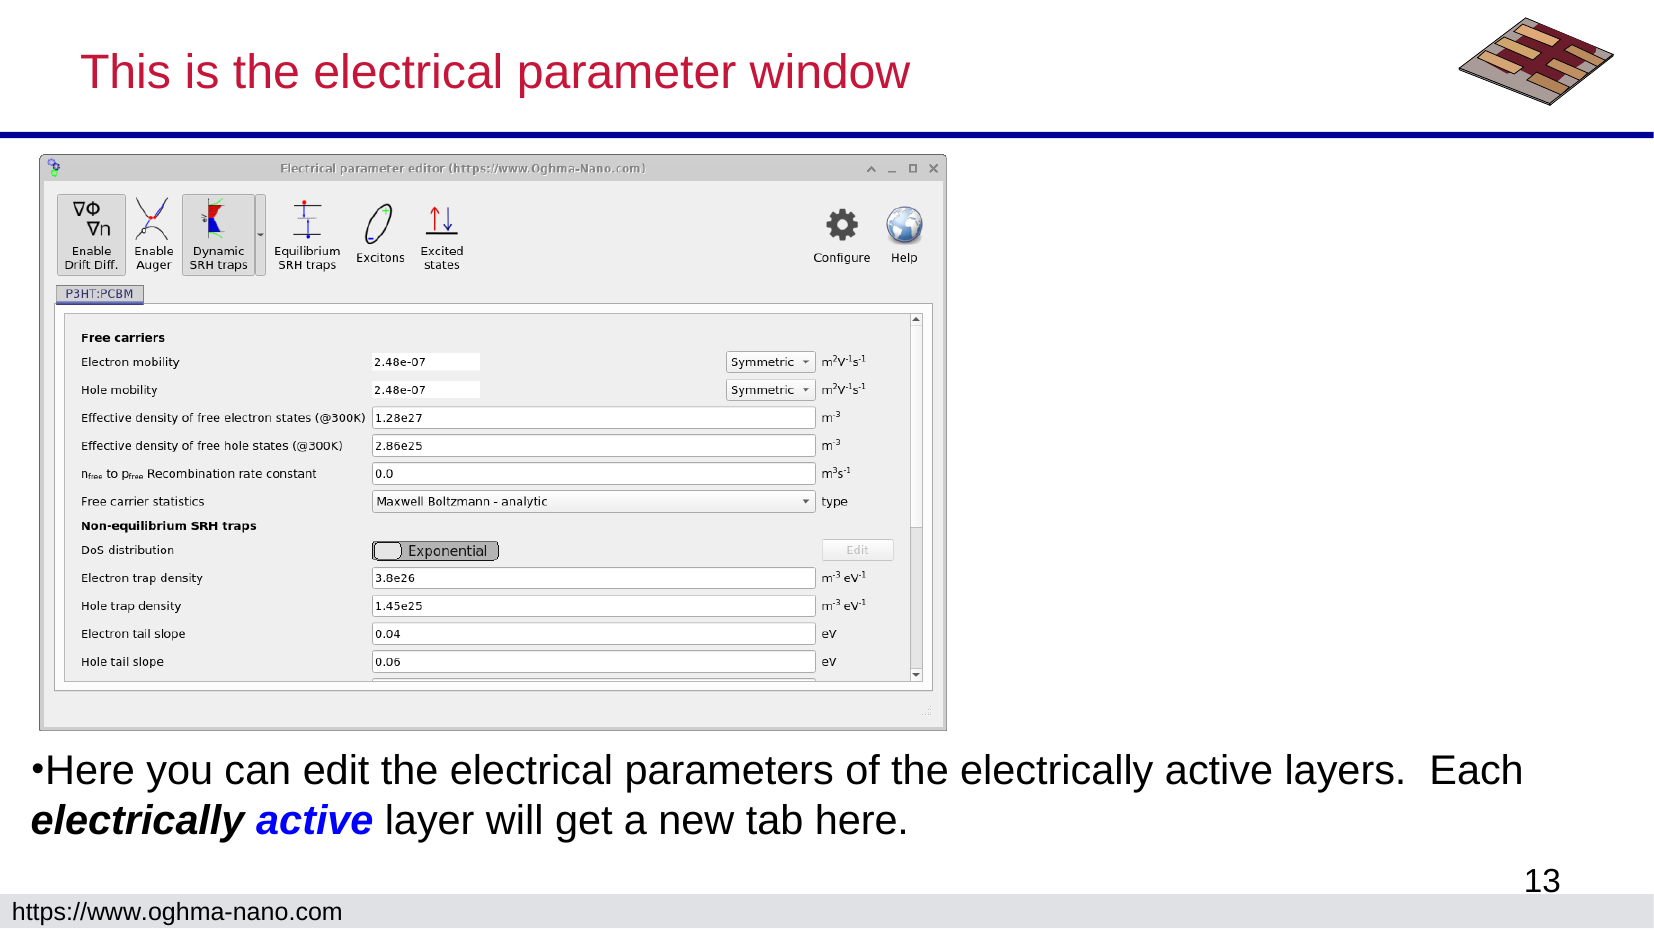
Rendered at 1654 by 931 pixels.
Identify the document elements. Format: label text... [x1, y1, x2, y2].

text_box Here you can edit the electrical parameters of the electrically active layers. Each electrically active layer will get a new tab here. [15, 735, 1615, 897]
text_box <number> [1509, 852, 1654, 911]
title This is the electrical parameter window [65, 28, 1430, 116]
picture [39, 154, 947, 731]
